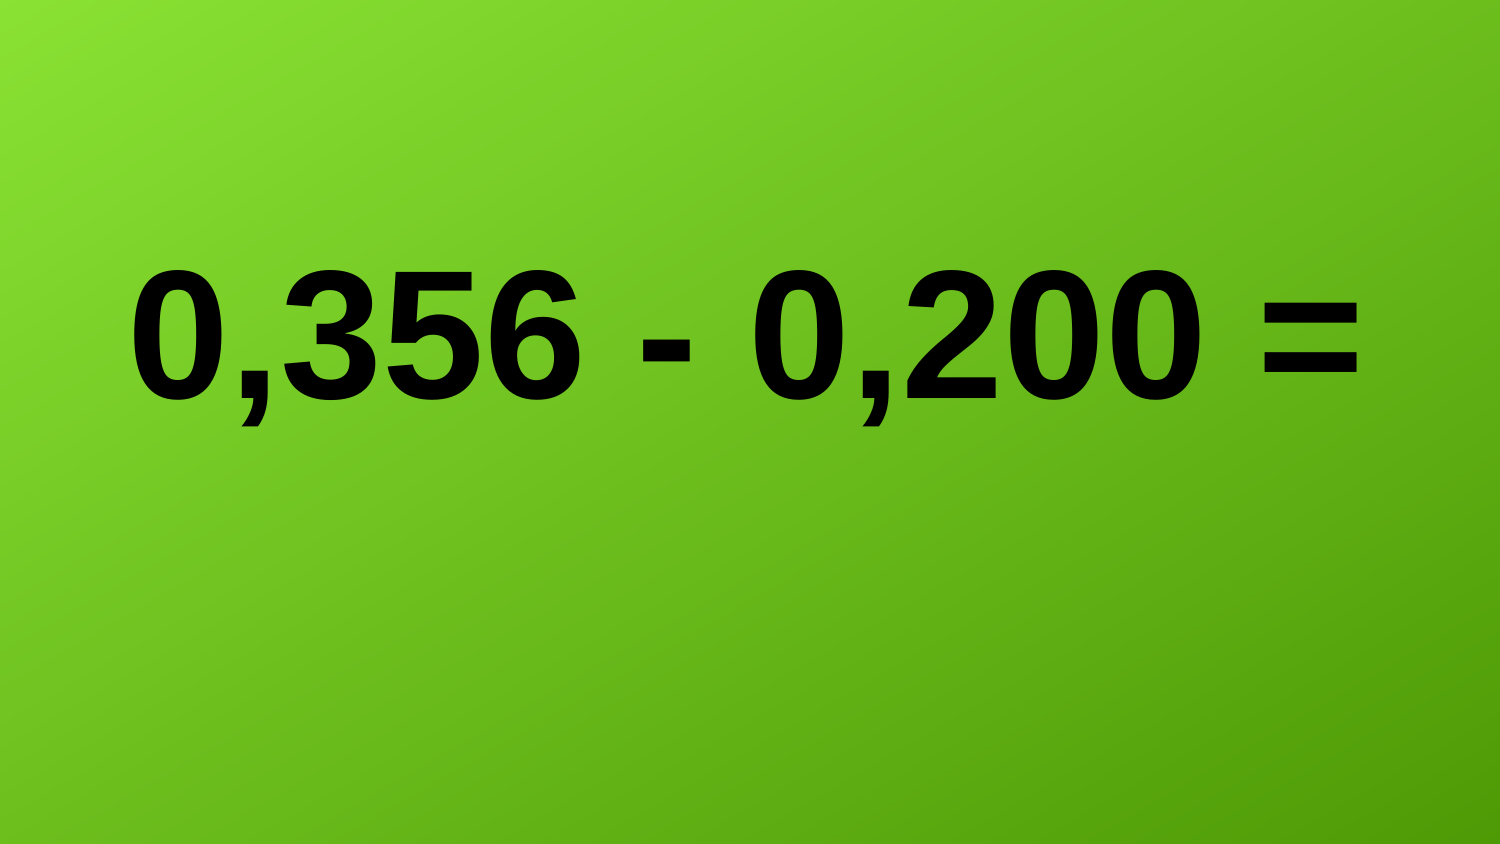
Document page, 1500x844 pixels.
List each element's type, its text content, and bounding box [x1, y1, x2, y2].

title 0,356 - 0,200 = [112, 259, 1388, 451]
